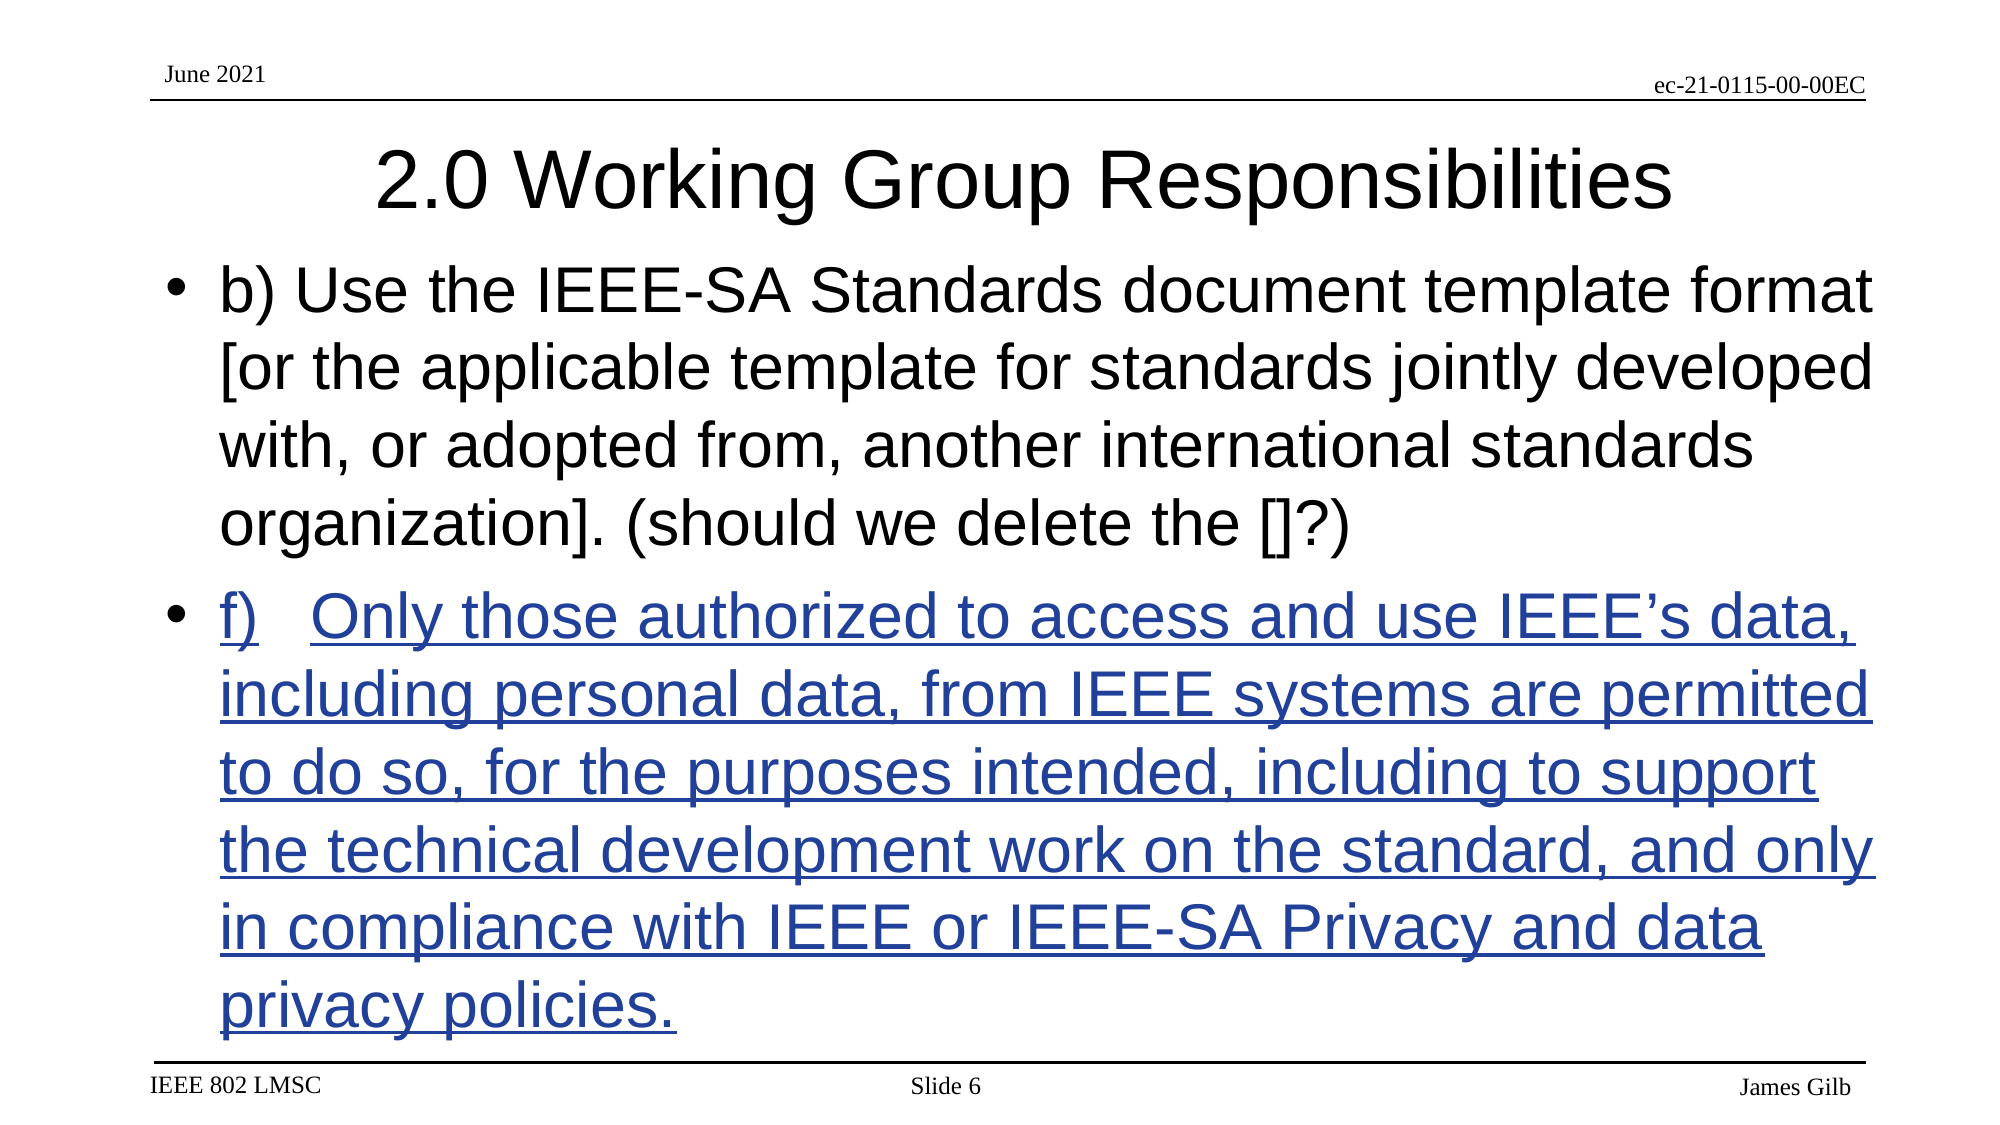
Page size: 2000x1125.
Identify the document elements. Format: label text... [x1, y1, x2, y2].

list b) Use the IEEE-SA Standards document template format [or the applicable template for standards jointly developed with, or adopted from, another international standards organization]. (should we delete the []?) f) Only those authorized to access and use IEEE’s data, including personal data, from IEEE systems are permitted to do so, for the purposes intended, including to support the technical development work on the standard, and only in compliance with IEEE or IEEE-SA Privacy and data privacy policies. [149, 239, 1900, 1051]
title 2.0 Working Group Responsibilities [149, 112, 1900, 238]
